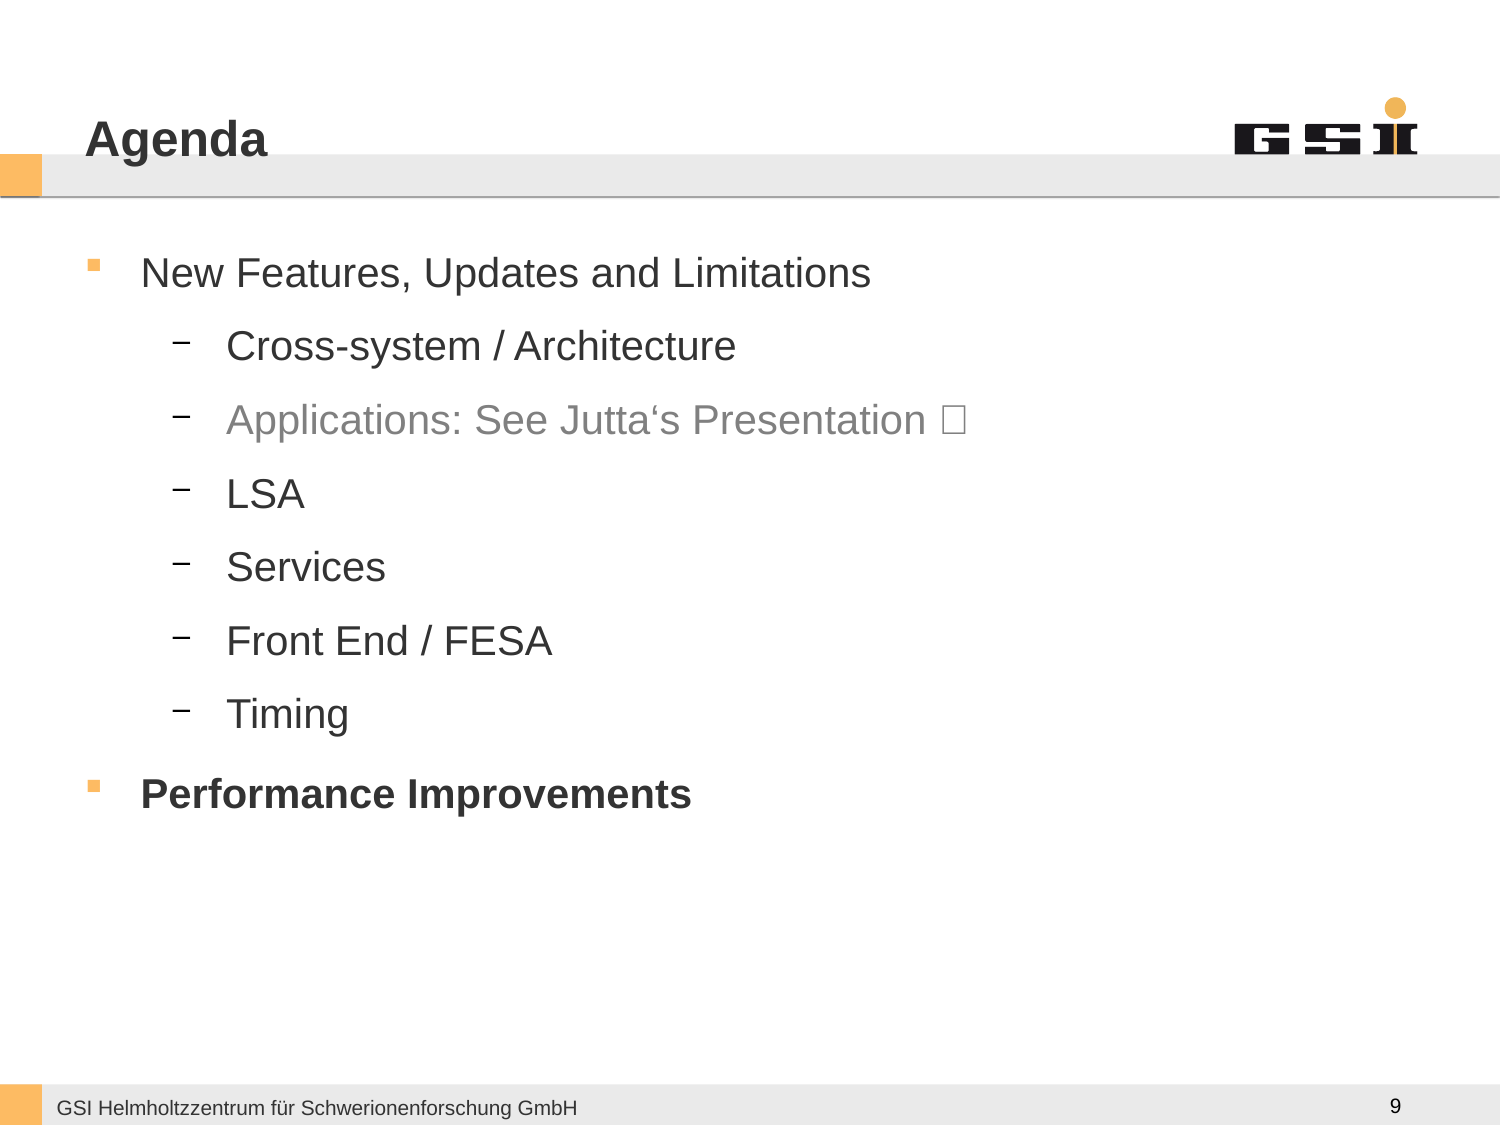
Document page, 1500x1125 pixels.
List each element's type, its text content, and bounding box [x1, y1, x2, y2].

list New Features, Updates and Limitations Cross-system / Architecture Applications: See Jutta‘s Presentation 🔗 LSA Services Front End / FESA Timing Performance Improvements [69, 237, 1417, 1043]
picture [1233, 95, 1419, 154]
title Agenda [69, 44, 1192, 174]
